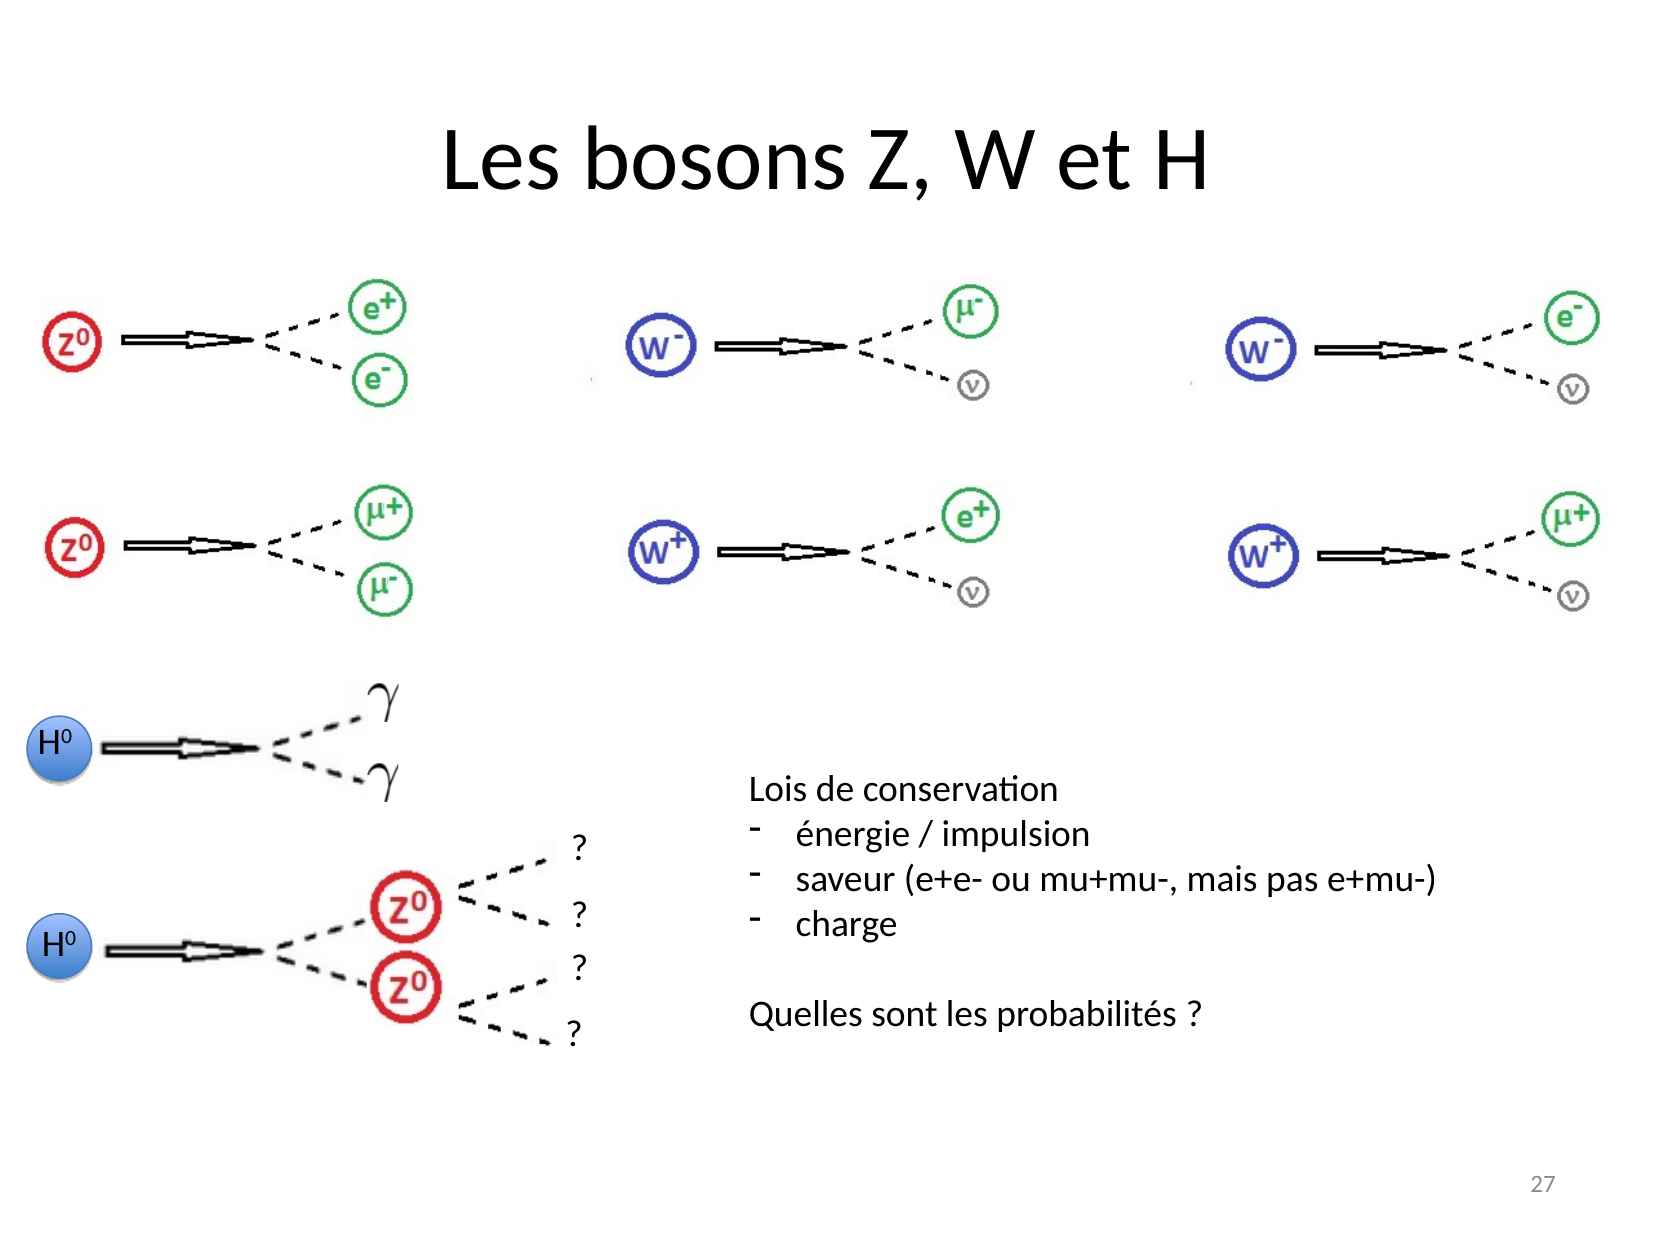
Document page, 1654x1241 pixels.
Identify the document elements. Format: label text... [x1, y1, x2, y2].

text_box Lois de conservation énergie / impulsion saveur (e+e- ou mu+mu-, mais pas e+mu-) charge Quelles sont les probabilités ? [734, 756, 1544, 1042]
title Les bosons Z, W et H [82, 49, 1571, 256]
picture [0, 256, 1654, 644]
slide_number <numéro> [1185, 1149, 1571, 1216]
text_box ? [556, 882, 765, 935]
text_box H0 [22, 709, 146, 770]
picture [82, 679, 399, 806]
picture [86, 823, 557, 1074]
text_box [40, 972, 79, 979]
text_box ? [556, 815, 765, 876]
text_box ? [550, 1001, 760, 1062]
text_box H0 [27, 912, 151, 972]
text_box [35, 770, 84, 781]
text_box ? [556, 935, 765, 995]
